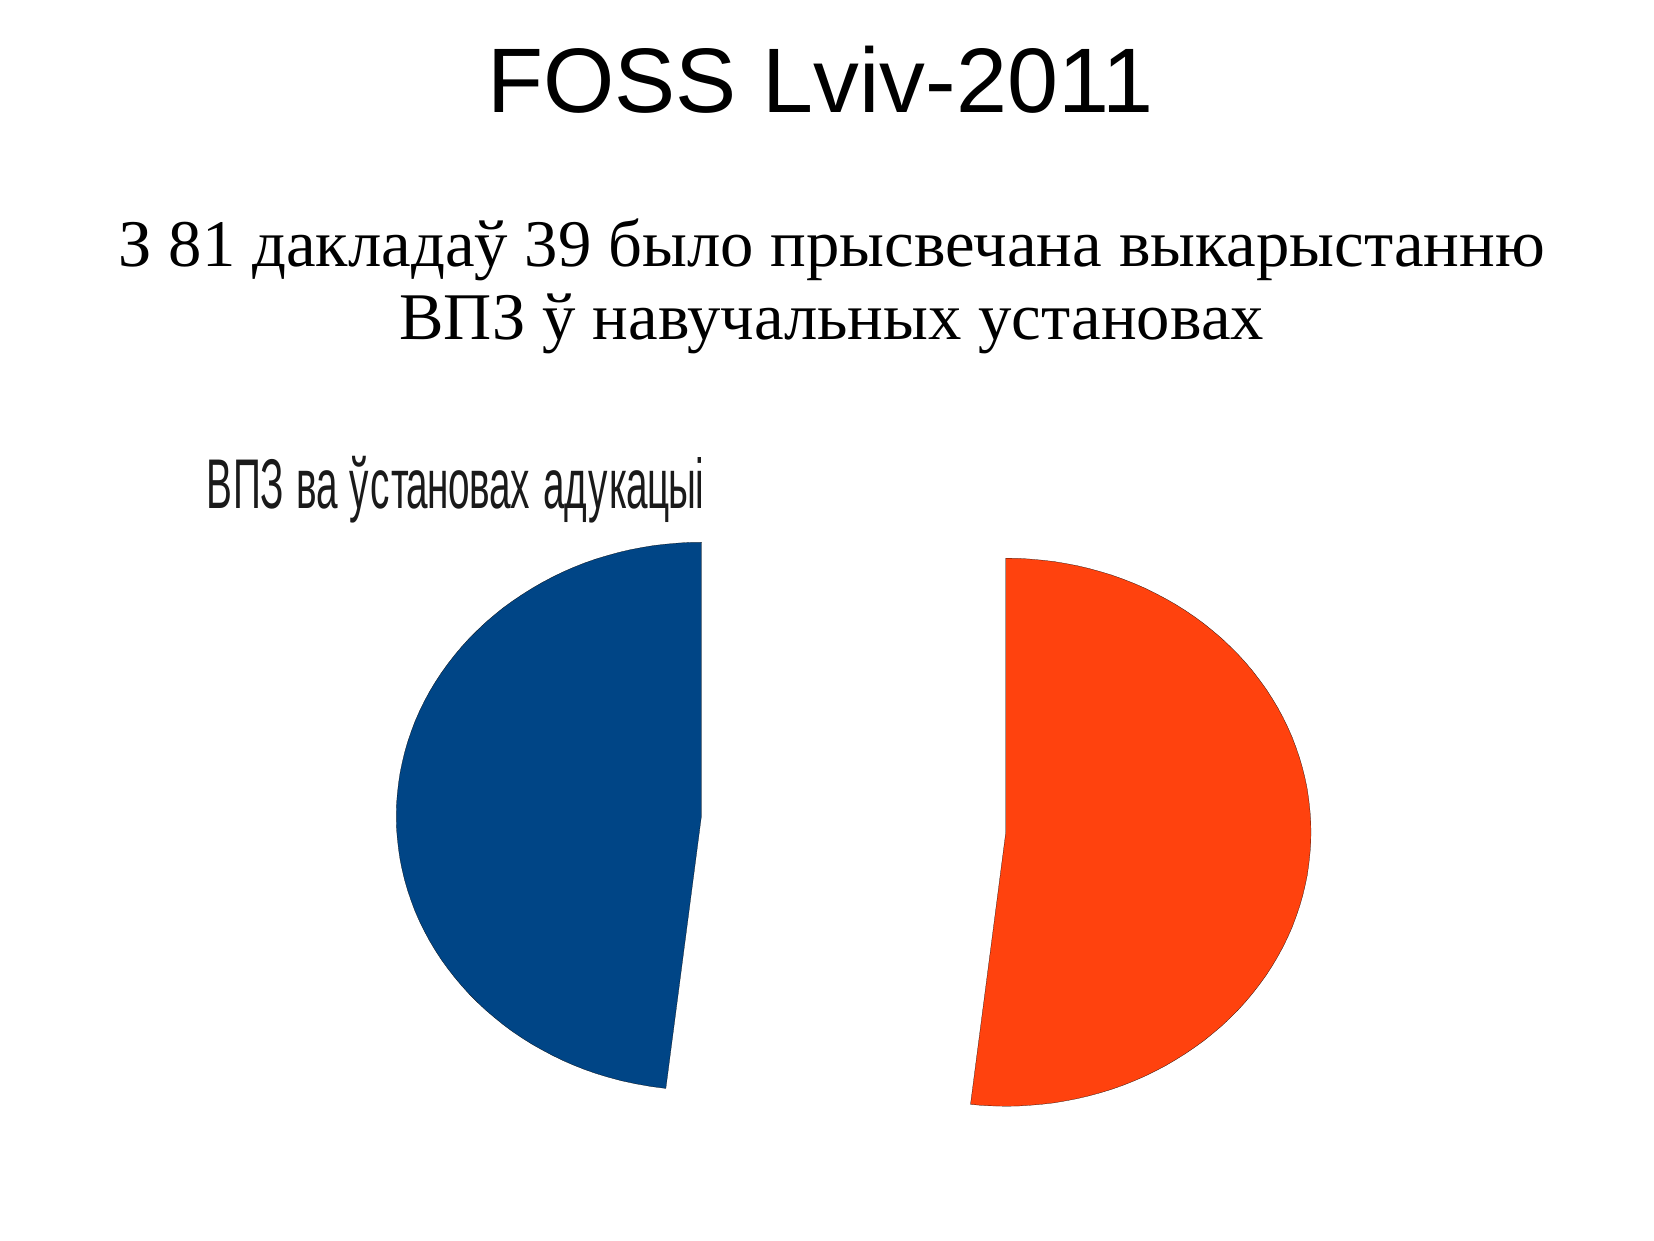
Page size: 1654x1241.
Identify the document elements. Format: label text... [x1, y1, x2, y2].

title FOSS Lviv-2011 [76, 14, 1565, 148]
picture [206, 413, 1447, 1241]
subtitle З 81 дакладаў 39 было прысвечана выкарыстанню ВПЗ ў навучальных установах [88, 177, 1577, 384]
